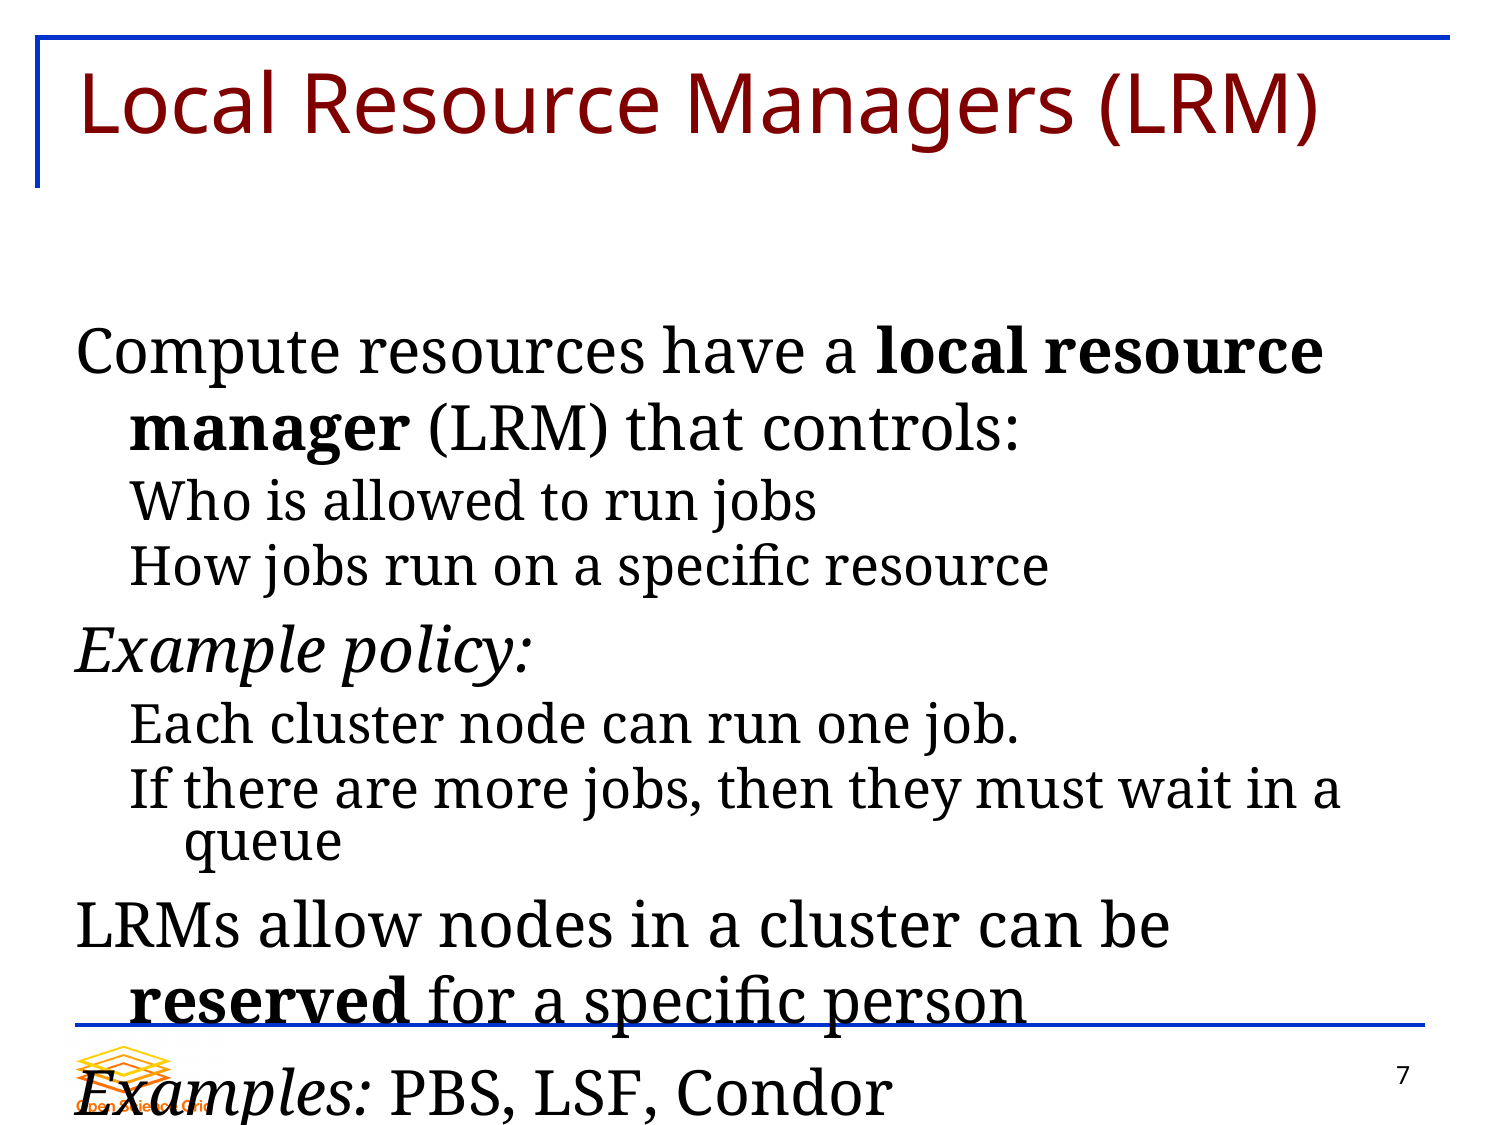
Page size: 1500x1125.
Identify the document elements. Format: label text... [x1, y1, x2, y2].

picture [62, 1032, 226, 1125]
title Local Resource Managers (LRM) [62, 37, 1450, 225]
list Compute resources have a local resource manager (LRM) that controls: Who is allowed to run jobs How jobs run on a specific resource Example policy: Each cluster node can run one job. If there are more jobs, then they must wait in a queue LRMs allow nodes in a cluster can be reserved for a specific person Examples: PBS, LSF, Condor [75, 312, 1424, 1006]
